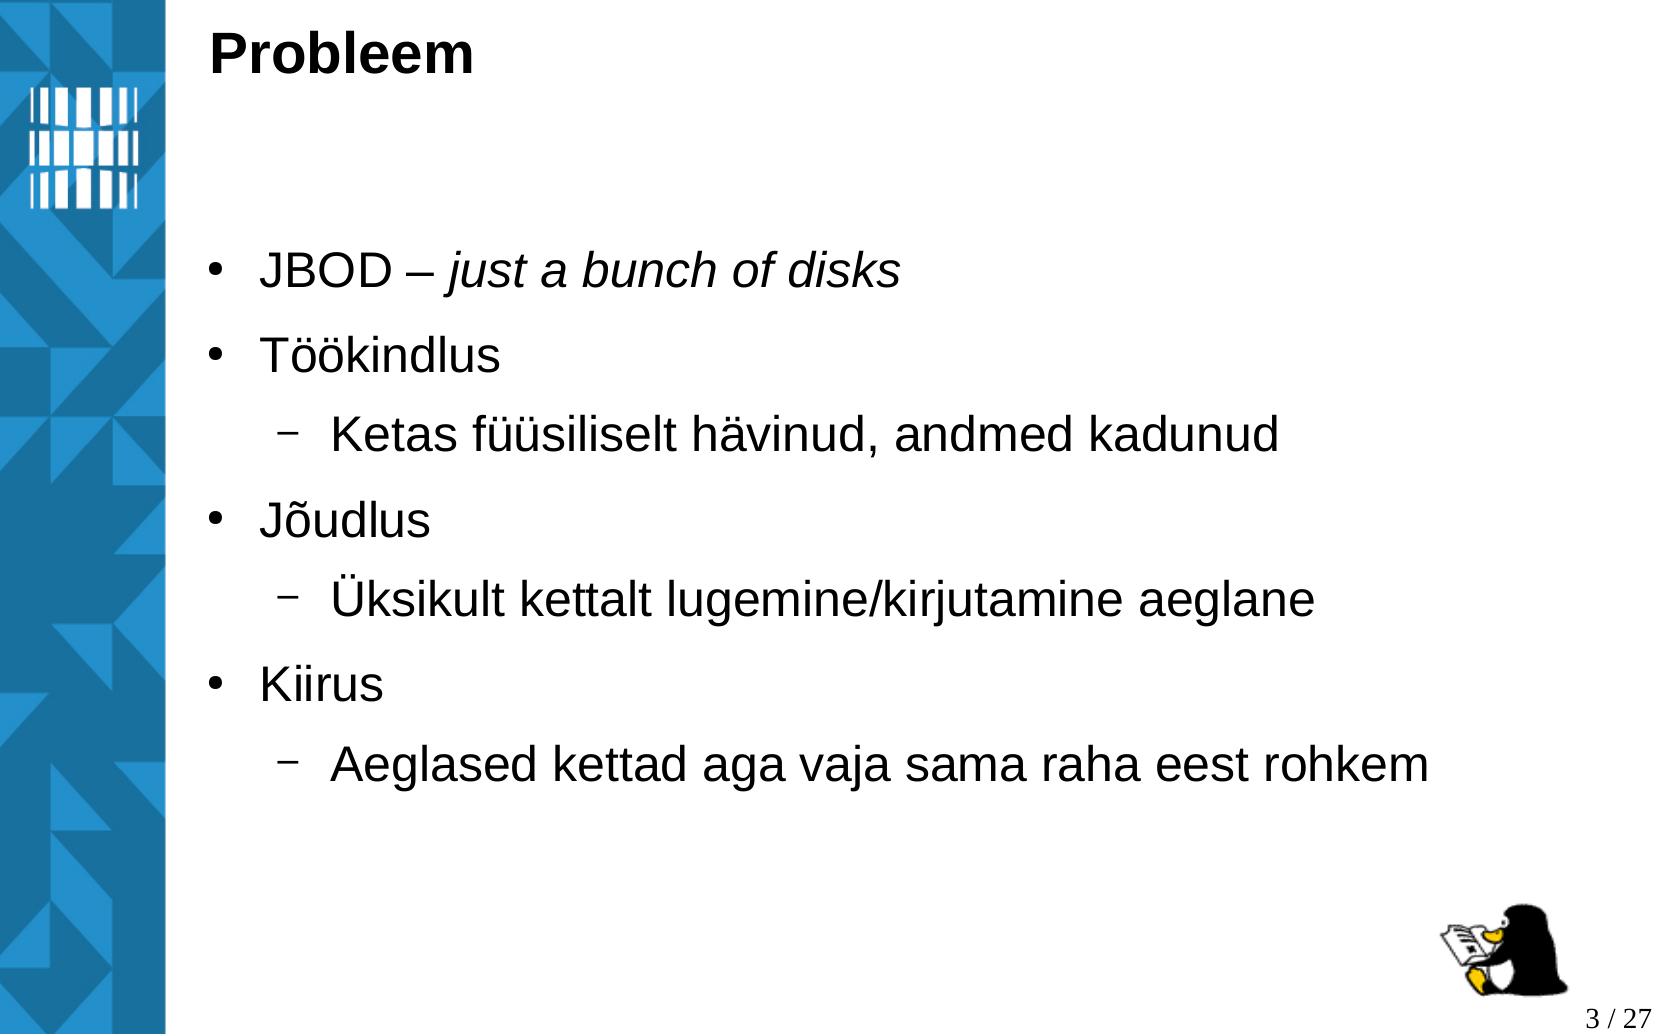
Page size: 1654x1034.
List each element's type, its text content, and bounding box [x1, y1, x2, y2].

list JBOD – just a bunch of disks Töökindlus Ketas füüsiliselt hävinud, andmed kadunud Jõudlus Üksikult kettalt lugemine/kirjutamine aeglane Kiirus Aeglased kettad aga vaja sama raha eest rohkem [188, 241, 1560, 924]
title Probleem [209, 11, 1501, 95]
picture [1429, 875, 1583, 1004]
